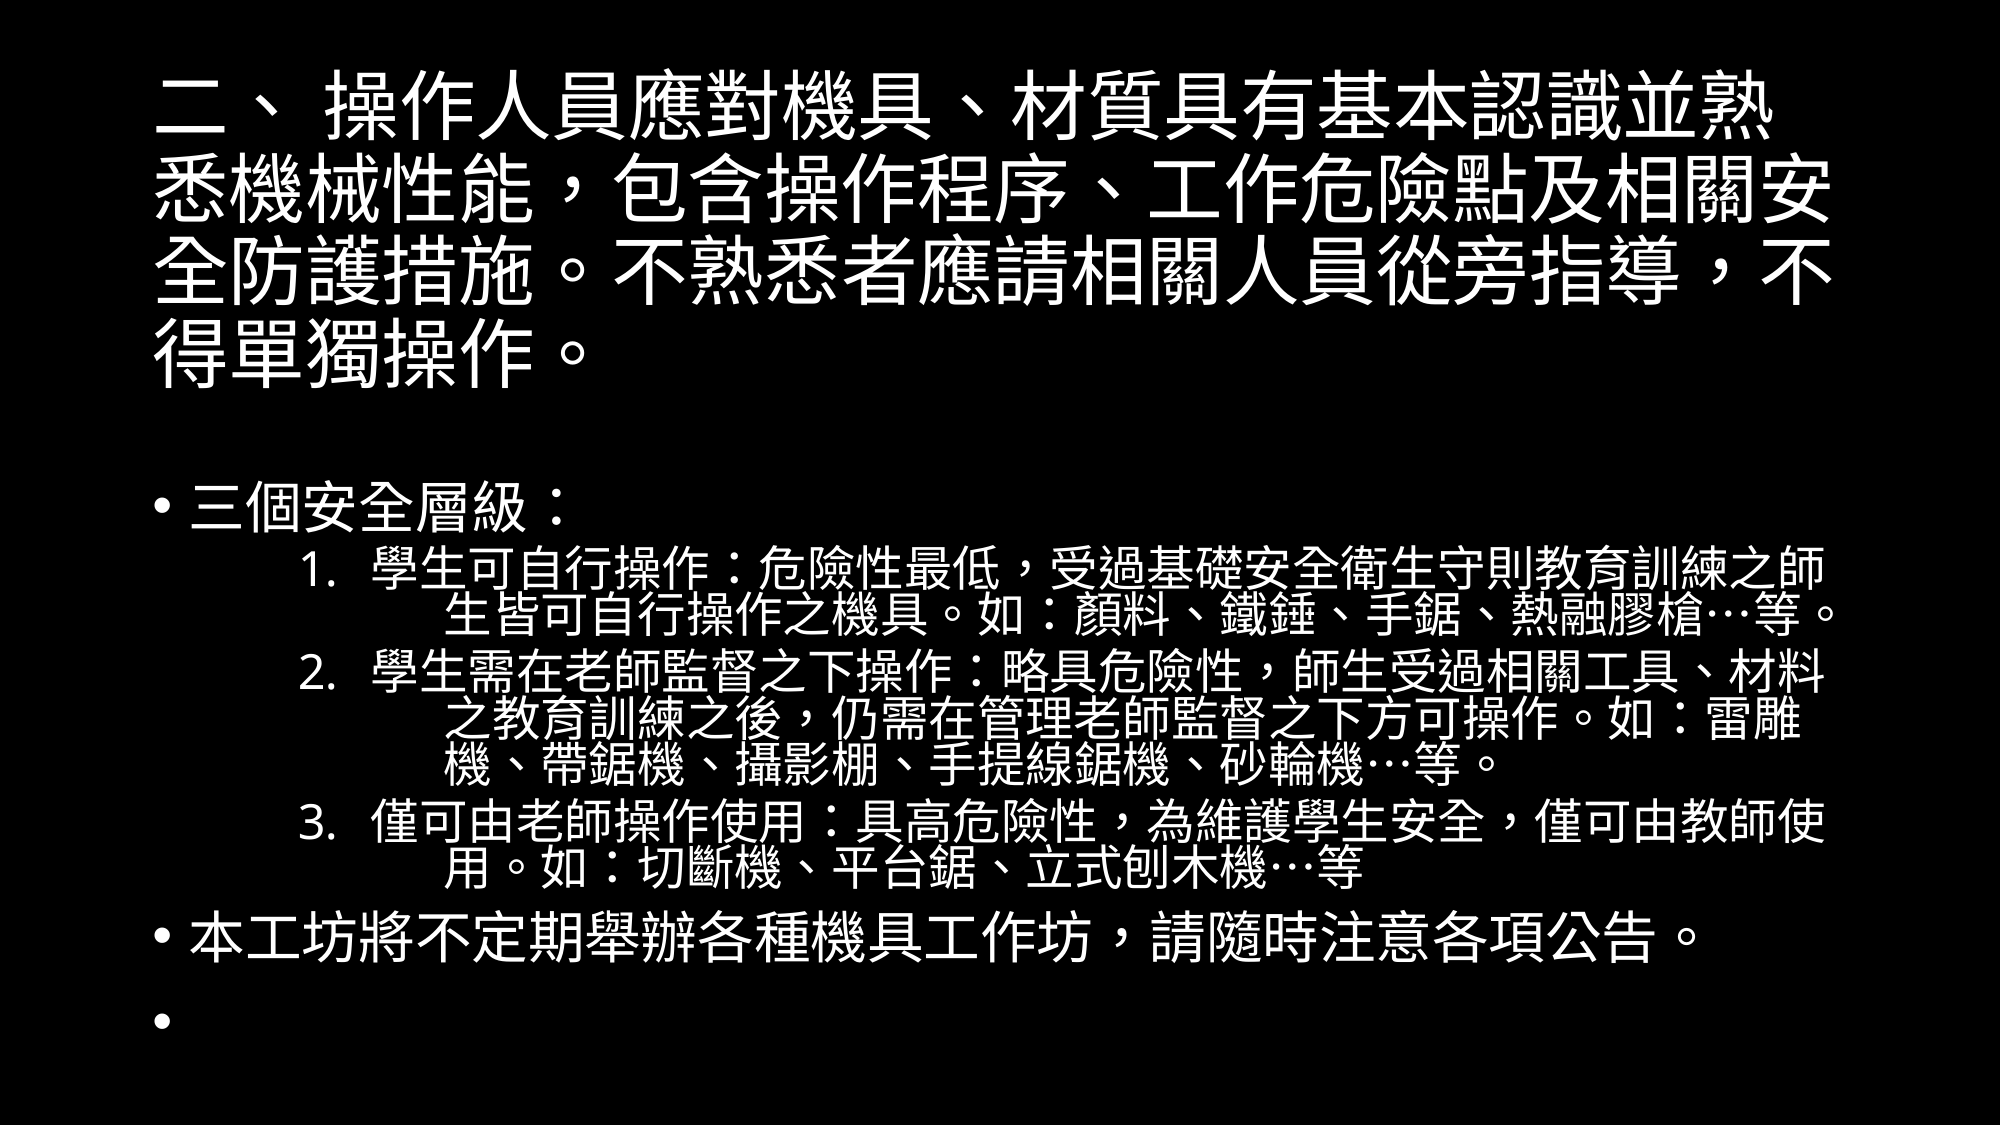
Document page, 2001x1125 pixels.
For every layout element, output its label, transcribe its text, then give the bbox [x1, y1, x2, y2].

list 三個安全層級： 學生可自行操作：危險性最低，受過基礎安全衛生守則教育訓練之師生皆可自行操作之機具。如：顏料、鐵錘、手鋸、熱融膠槍…等。 學生需在老師監督之下操作：略具危險性，師生受過相關工具、材料之教育訓練之後，仍需在管理老師監督之下方可操作。如：雷雕機、帶鋸機、攝影棚、手提線鋸機、砂輪機…等。 僅可由老師操作使用：具高危險性，為維護學生安全，僅可由教師使用。如：切斷機、平台鋸、立式刨木機…等 本工坊將不定期舉辦各種機具工作坊，請隨時注意各項公告。 [137, 477, 1863, 1014]
title 二、 操作人員應對機具、材質具有基本認識並熟悉機械性能，包含操作程序、工作危險點及相關安全防護措施。不熟悉者應請相關人員從旁指導，不得單獨操作。 [137, 59, 1863, 477]
